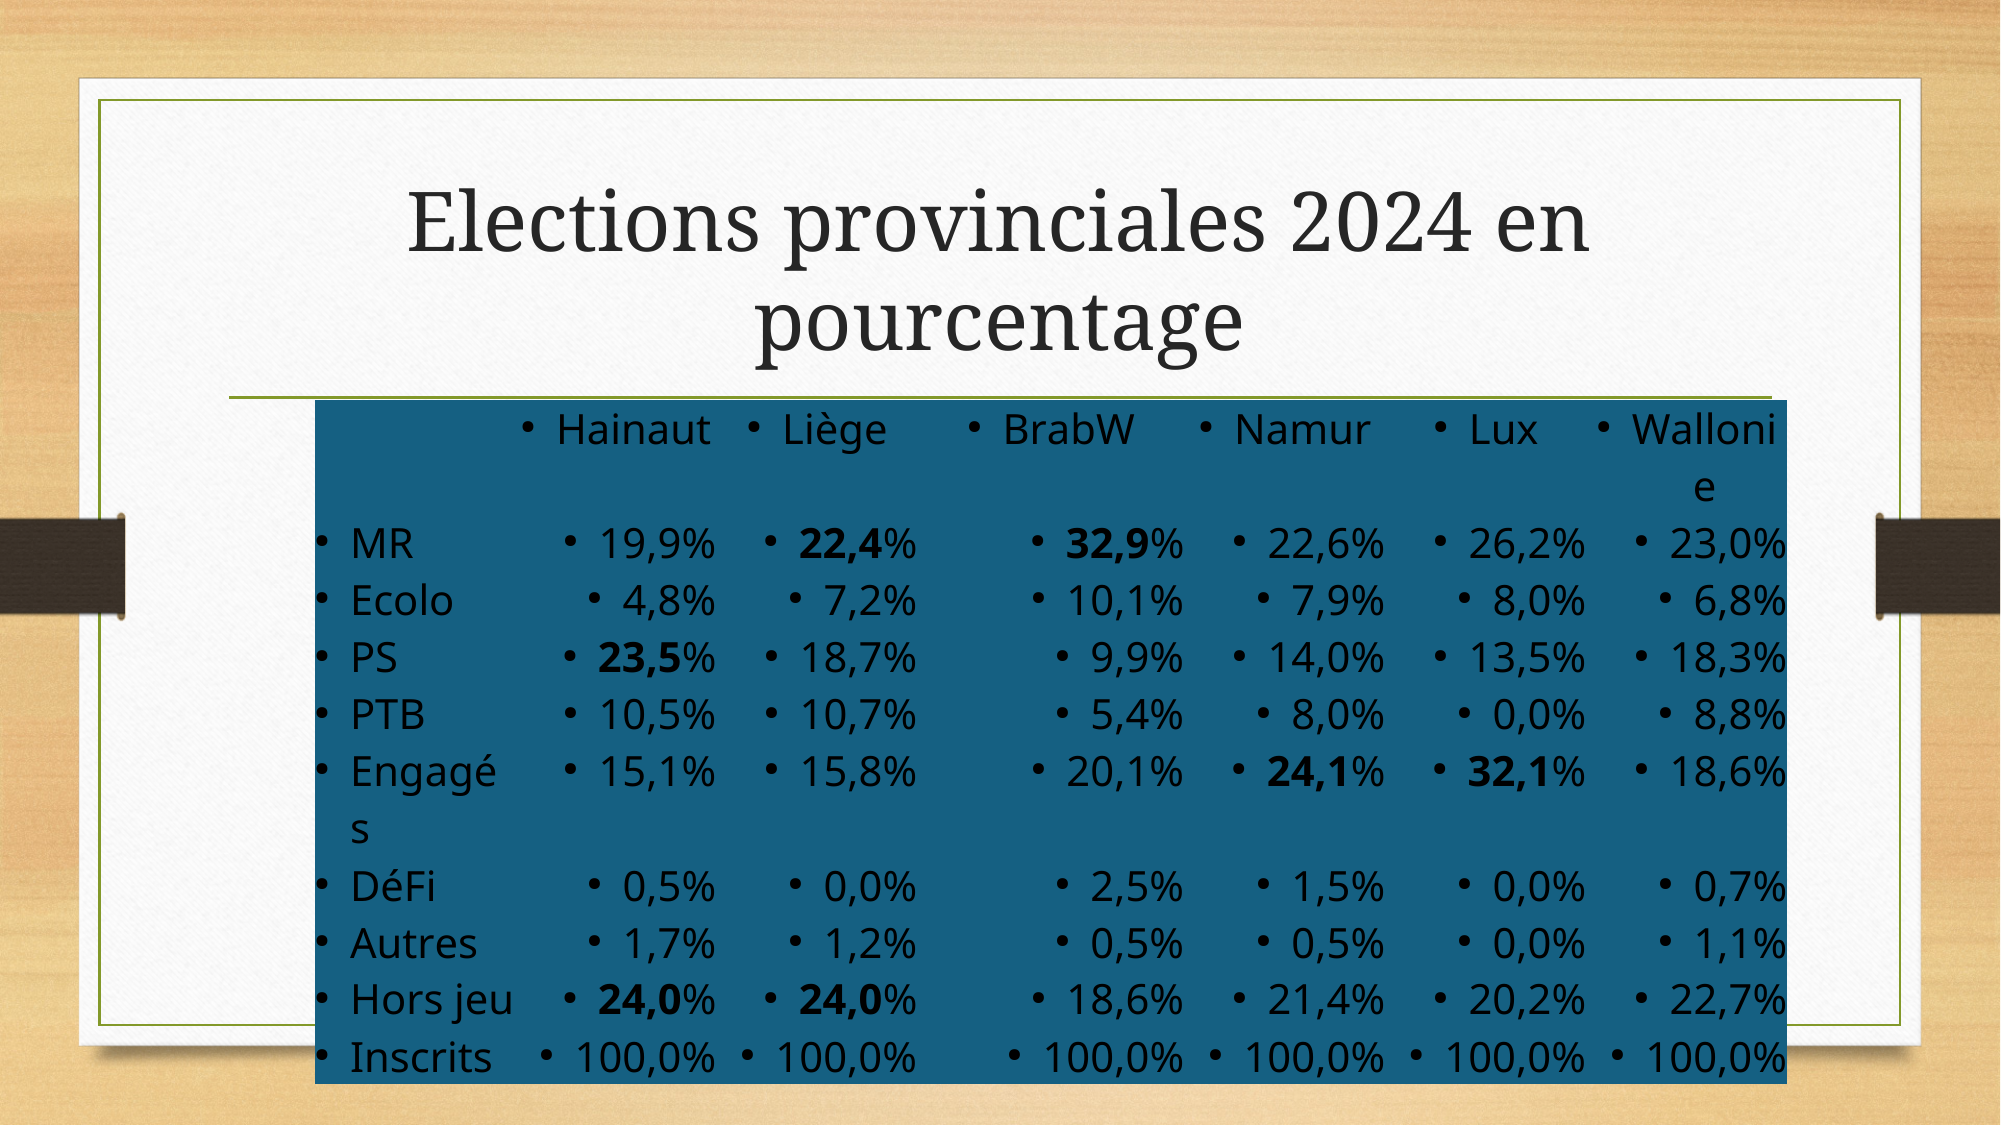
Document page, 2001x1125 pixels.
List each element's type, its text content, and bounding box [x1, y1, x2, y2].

table_cell Autres [315, 913, 516, 970]
table_cell 8,8% [1586, 685, 1787, 742]
table_cell 8,0% [1385, 571, 1586, 628]
table_cell 100,0% [1586, 1027, 1787, 1084]
table_cell 7,9% [1184, 571, 1385, 628]
table_header Wallonie [1586, 400, 1787, 514]
table_cell 24,1% [1184, 742, 1385, 856]
table_cell 1,2% [717, 913, 917, 970]
table_cell 18,3% [1586, 628, 1787, 685]
table_cell 22,7% [1586, 970, 1787, 1027]
table_header Namur [1184, 400, 1385, 514]
table_cell 100,0% [1385, 1027, 1586, 1084]
table_cell 5,4% [917, 685, 1184, 742]
table_cell 0,7% [1586, 856, 1787, 913]
table_cell 1,7% [516, 913, 717, 970]
table_cell 8,0% [1184, 685, 1385, 742]
table_cell PTB [315, 685, 516, 742]
table_header Lux [1385, 400, 1586, 514]
table_cell 24,0% [717, 970, 917, 1027]
table_cell 23,5% [516, 628, 717, 685]
table_cell 0,0% [717, 856, 917, 913]
table_cell 26,2% [1385, 514, 1586, 571]
table_cell 0,5% [1184, 913, 1385, 970]
table_cell 100,0% [516, 1027, 717, 1084]
table_cell 18,6% [917, 970, 1184, 1027]
table_header [315, 400, 516, 514]
title Elections provinciales 2024 en pourcentage [212, 161, 1788, 376]
table_cell 23,0% [1586, 514, 1787, 571]
table_cell PS [315, 628, 516, 685]
table_cell 22,6% [1184, 514, 1385, 571]
table_cell 20,1% [917, 742, 1184, 856]
table_cell 0,0% [1385, 685, 1586, 742]
table_cell Inscrits [315, 1027, 516, 1084]
table_cell 9,9% [917, 628, 1184, 685]
table_cell 15,1% [516, 742, 717, 856]
table_cell 20,2% [1385, 970, 1586, 1027]
table_cell 32,9% [917, 514, 1184, 571]
table_cell 15,8% [717, 742, 917, 856]
table_cell 19,9% [516, 514, 717, 571]
table_cell Hors jeu [315, 970, 516, 1027]
table_cell 100,0% [917, 1027, 1184, 1084]
table_header Liège [717, 400, 917, 514]
table_cell 13,5% [1385, 628, 1586, 685]
table_cell 24,0% [516, 970, 717, 1027]
table_cell 0,5% [917, 913, 1184, 970]
table_header BrabW [917, 400, 1184, 514]
table_cell Engagés [315, 742, 516, 856]
table_cell 1,5% [1184, 856, 1385, 913]
table_cell 10,1% [917, 571, 1184, 628]
table_cell Ecolo [315, 571, 516, 628]
table_cell 7,2% [717, 571, 917, 628]
table_cell MR [315, 514, 516, 571]
table_cell DéFi [315, 856, 516, 913]
table_cell 10,7% [717, 685, 917, 742]
table_cell 4,8% [516, 571, 717, 628]
table_cell 18,7% [717, 628, 917, 685]
table_cell 2,5% [917, 856, 1184, 913]
table_cell 6,8% [1586, 571, 1787, 628]
table_cell 0,0% [1385, 913, 1586, 970]
table_cell 22,4% [717, 514, 917, 571]
table_cell 32,1% [1385, 742, 1586, 856]
table_cell 18,6% [1586, 742, 1787, 856]
table_cell 0,0% [1385, 856, 1586, 913]
table_header Hainaut [516, 400, 717, 514]
table_cell 14,0% [1184, 628, 1385, 685]
table_cell 10,5% [516, 685, 717, 742]
table_cell 100,0% [717, 1027, 917, 1084]
table_cell 100,0% [1184, 1027, 1385, 1084]
table_cell 1,1% [1586, 913, 1787, 970]
table_cell 21,4% [1184, 970, 1385, 1027]
table_cell 0,5% [516, 856, 717, 913]
